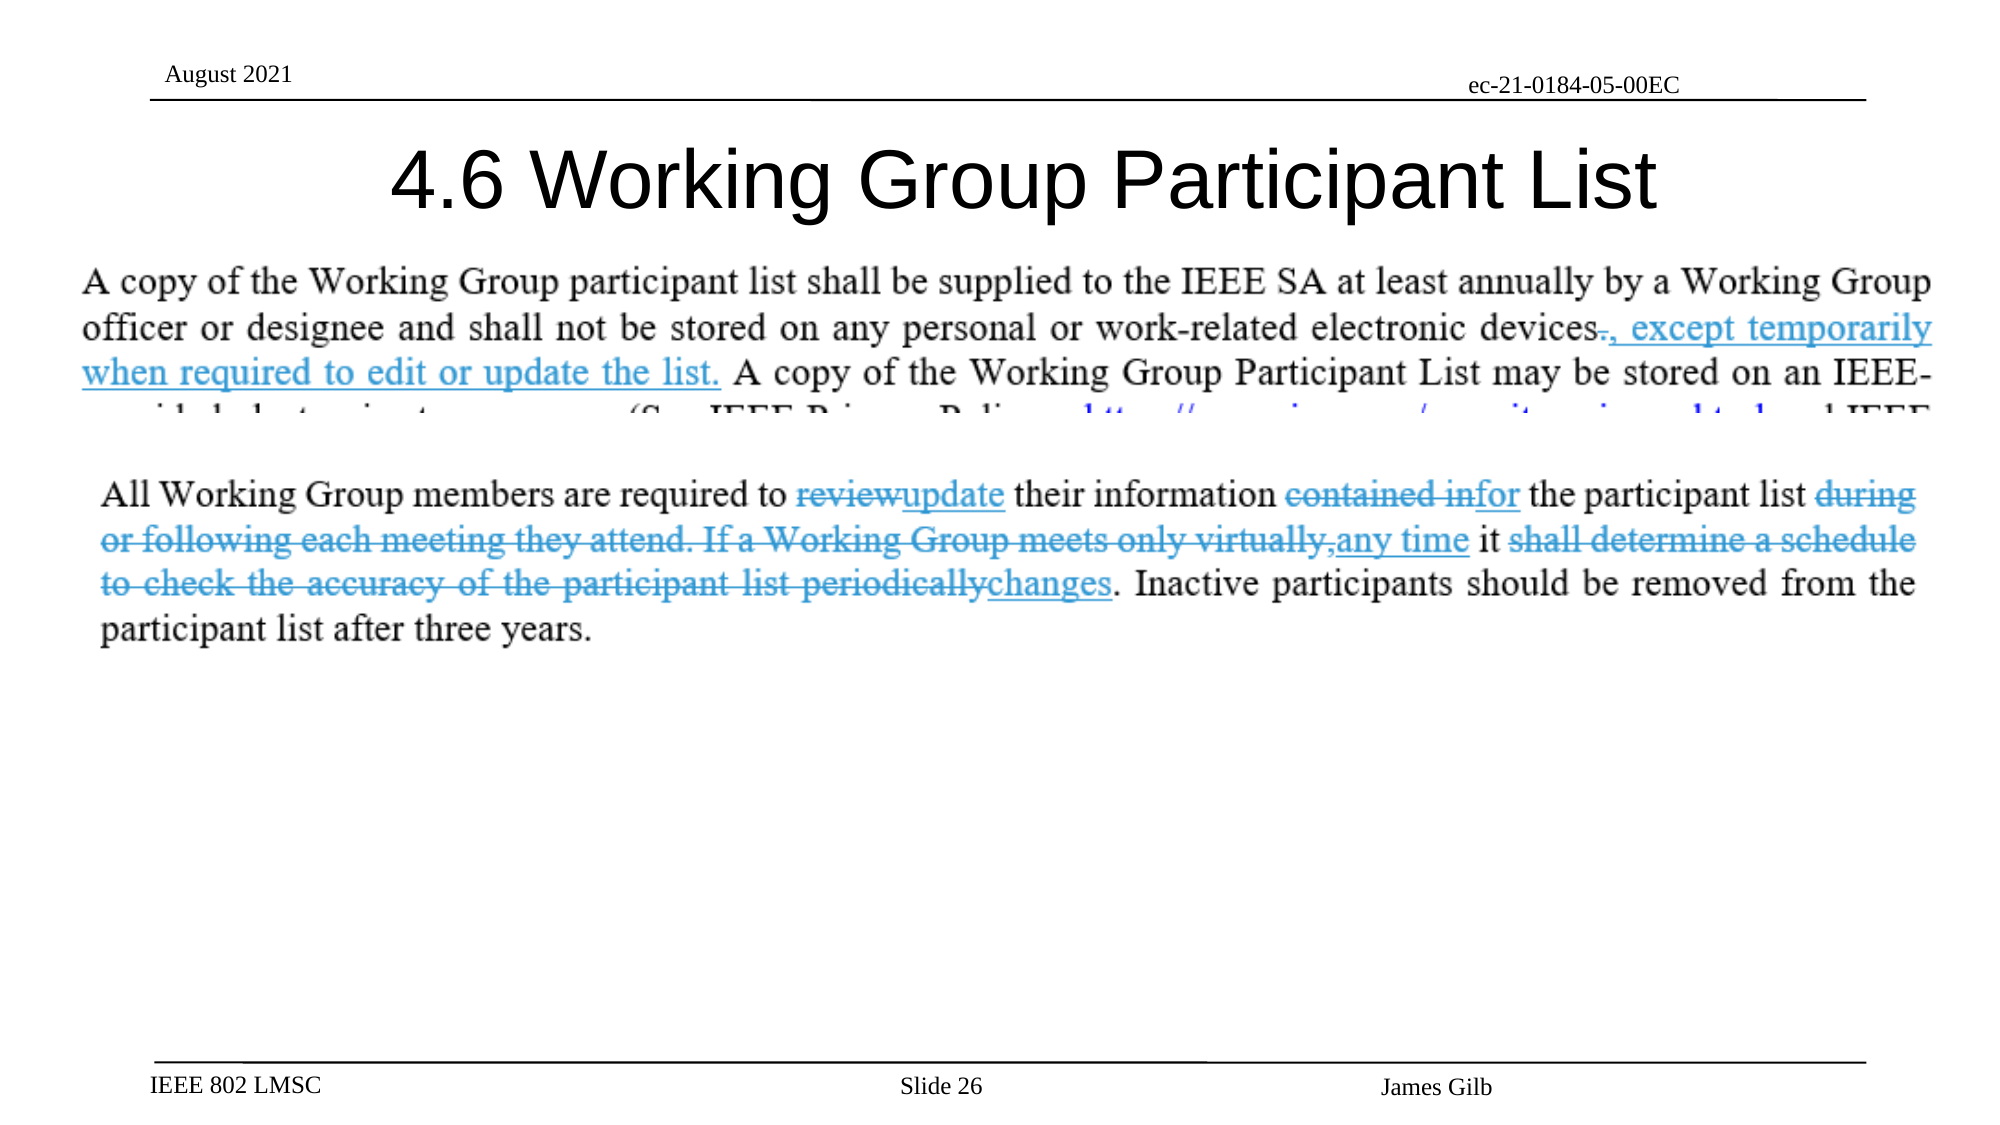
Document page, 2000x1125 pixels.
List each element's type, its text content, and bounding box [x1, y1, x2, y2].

text_box Slide [799, 1069, 1083, 1108]
title 4.6 Working Group Participant List [149, 112, 1900, 238]
picture [75, 259, 1951, 413]
picture [92, 458, 1931, 664]
